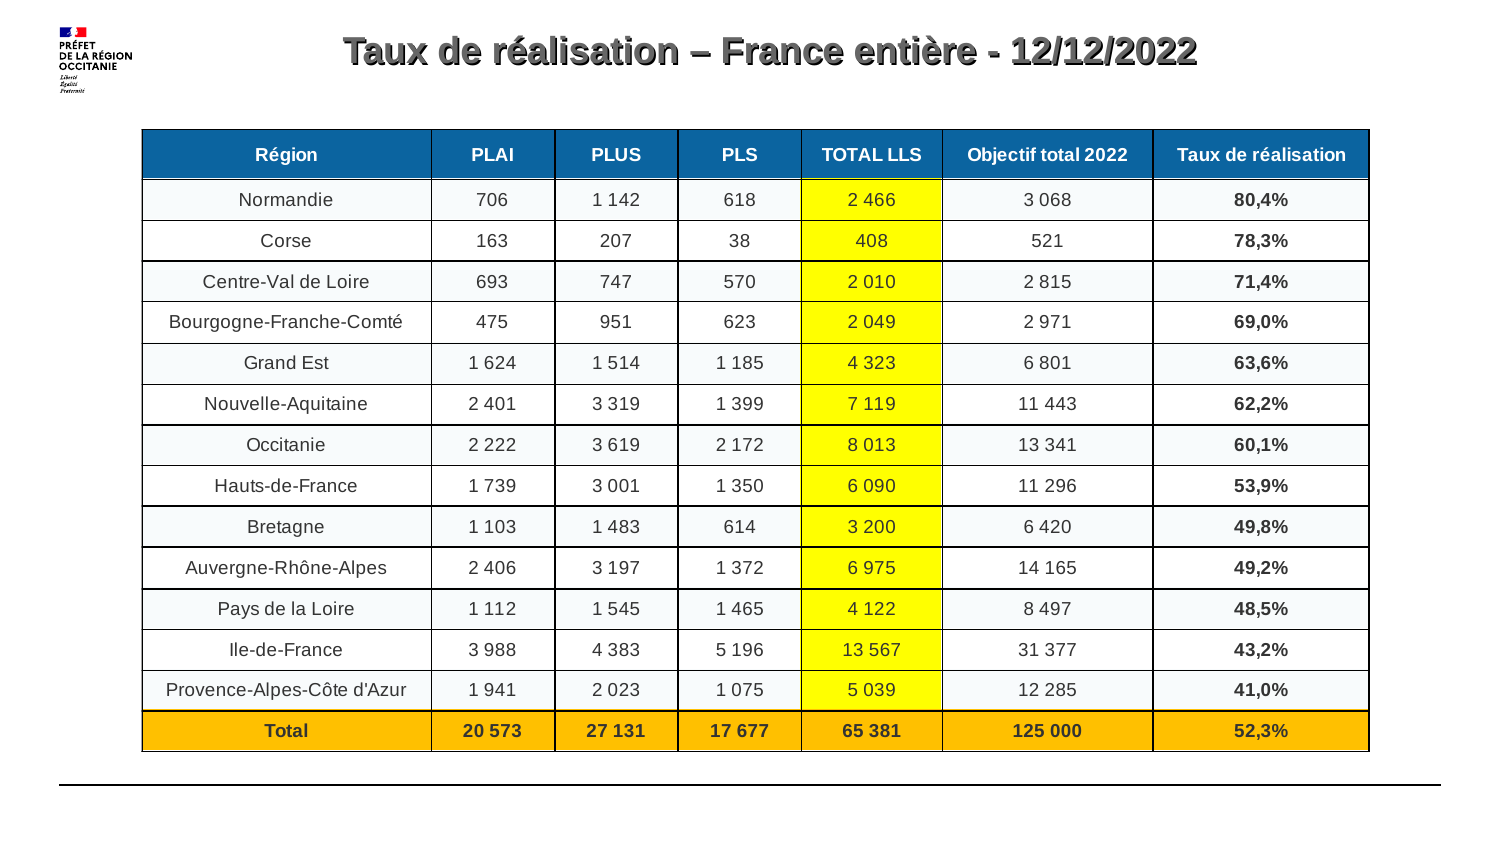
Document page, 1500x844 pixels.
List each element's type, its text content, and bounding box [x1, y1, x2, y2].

chart [141, 129, 1372, 755]
list Taux de réalisation – France entière - 12/12/2022 [271, 29, 1312, 114]
